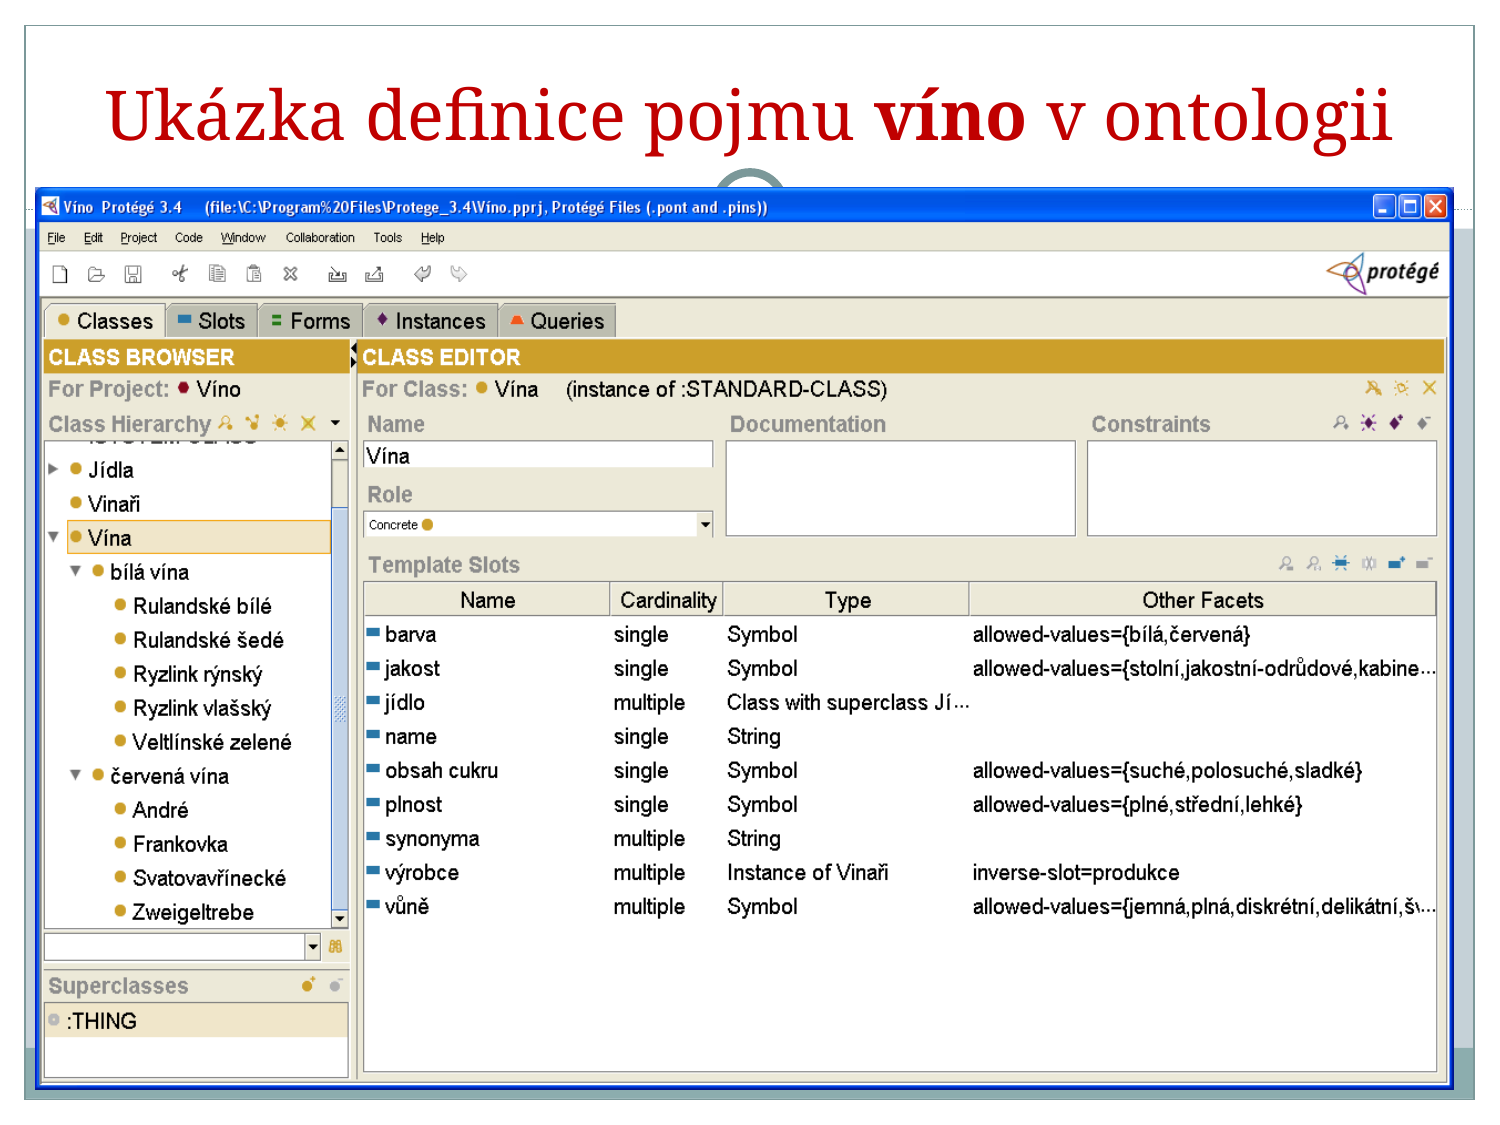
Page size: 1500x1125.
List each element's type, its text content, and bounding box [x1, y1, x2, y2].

title Ukázka definice pojmu víno v ontologii [49, 37, 1450, 162]
text_box [35, 187, 1454, 1090]
